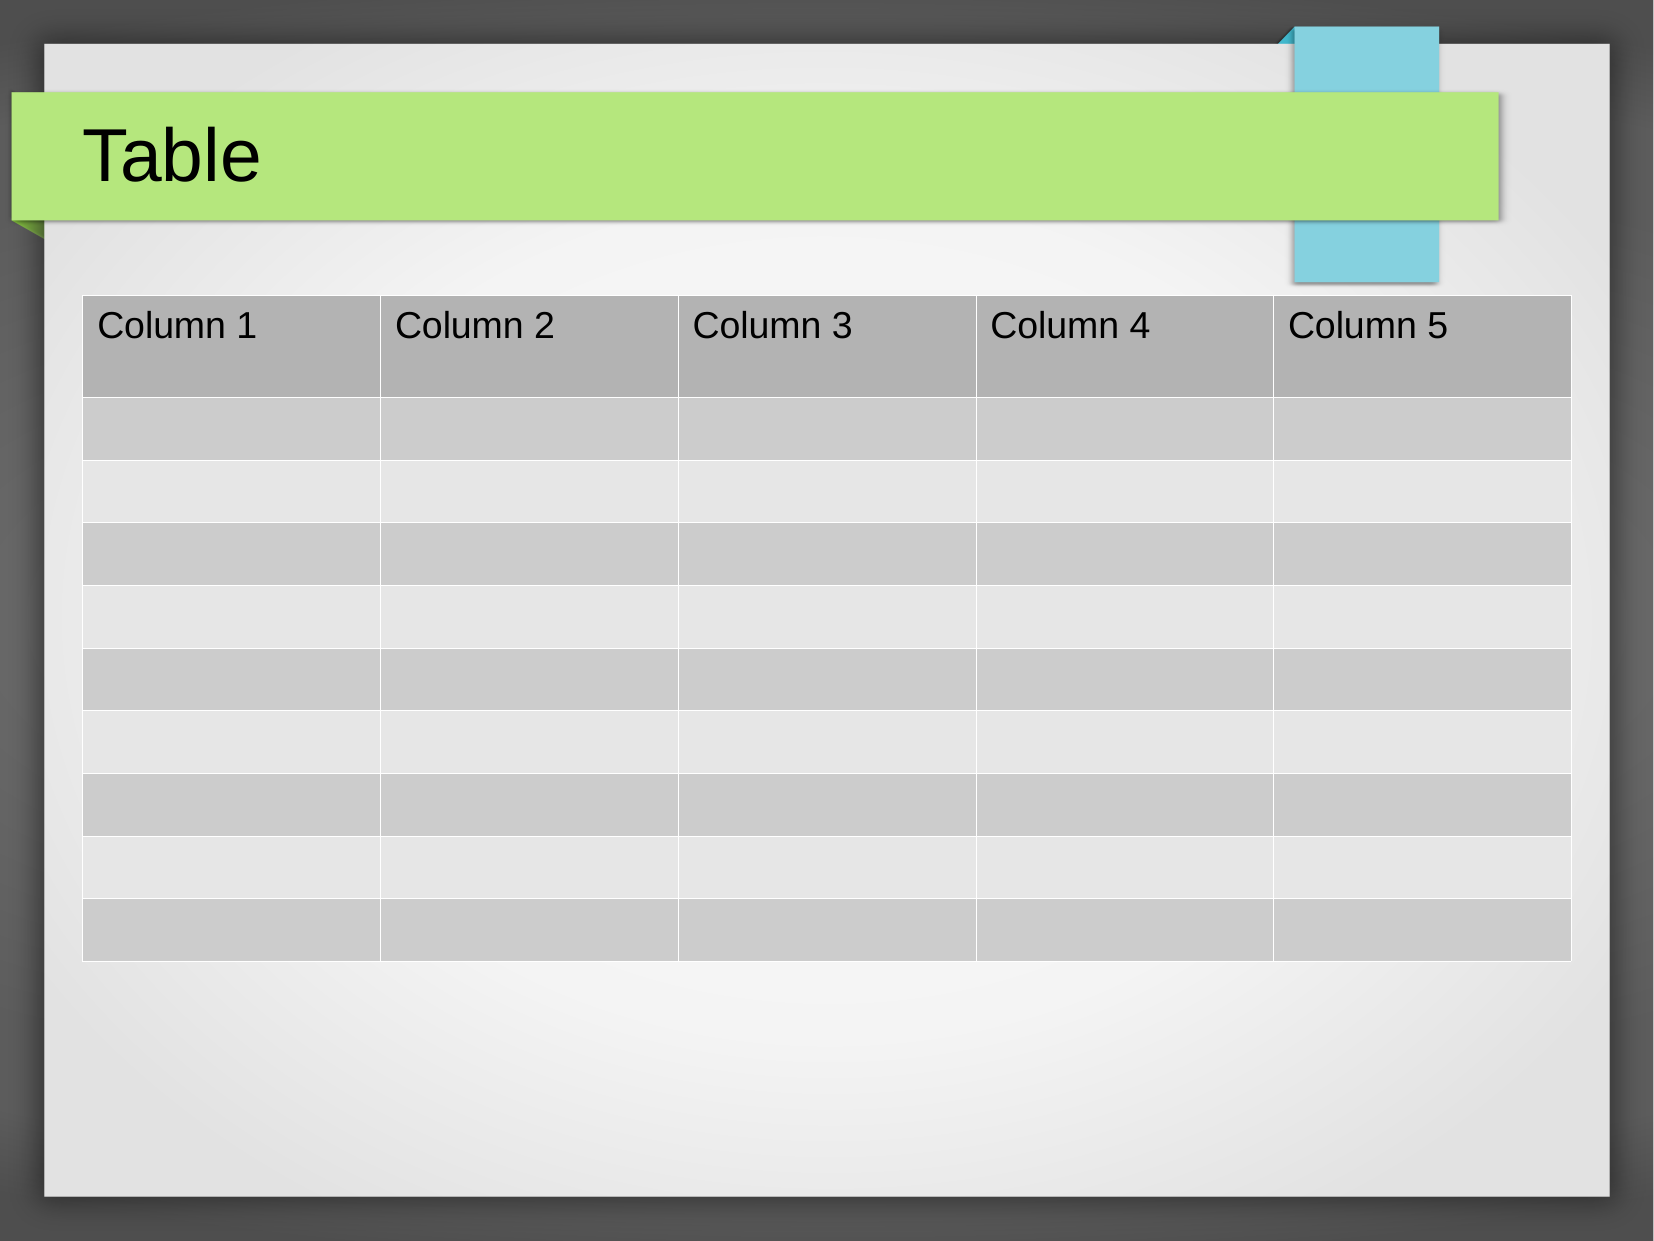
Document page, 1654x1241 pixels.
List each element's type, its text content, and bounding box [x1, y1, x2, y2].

table_cell [977, 461, 1273, 522]
table_cell [679, 711, 976, 773]
table_cell [381, 774, 678, 836]
table_cell [83, 586, 380, 648]
title Table [82, 94, 1264, 213]
table_cell [679, 461, 976, 522]
table_cell [83, 899, 380, 961]
table_cell [381, 649, 678, 710]
table_header Column 3 [679, 296, 976, 397]
table_cell [977, 774, 1273, 836]
table_cell [679, 649, 976, 710]
table_cell [679, 899, 976, 961]
table_cell [1274, 899, 1571, 961]
table_header Column 1 [83, 296, 380, 397]
table_cell [679, 398, 976, 460]
table_cell [381, 837, 678, 898]
table_cell [83, 774, 380, 836]
table_cell [1274, 523, 1571, 585]
table_cell [977, 837, 1273, 898]
table_cell [1274, 461, 1571, 522]
table_cell [1274, 398, 1571, 460]
table_cell [83, 711, 380, 773]
table_cell [977, 398, 1273, 460]
table_cell [83, 398, 380, 460]
table_header Column 4 [977, 296, 1273, 397]
table_cell [381, 461, 678, 522]
table_cell [381, 711, 678, 773]
table_header Column 2 [381, 296, 678, 397]
table_cell [1274, 649, 1571, 710]
table_cell [679, 523, 976, 585]
table_cell [679, 586, 976, 648]
table_cell [1274, 586, 1571, 648]
table_cell [977, 649, 1273, 710]
picture [0, 0, 1654, 1241]
table_cell [977, 711, 1273, 773]
table_cell [1274, 837, 1571, 898]
table_cell [1274, 711, 1571, 773]
table_cell [83, 523, 380, 585]
table_cell [381, 899, 678, 961]
table_cell [977, 899, 1273, 961]
table_header Column 5 [1274, 296, 1571, 397]
table_cell [83, 649, 380, 710]
table_cell [83, 837, 380, 898]
table_cell [83, 461, 380, 522]
table_cell [381, 398, 678, 460]
table_cell [679, 774, 976, 836]
table_cell [679, 837, 976, 898]
table_cell [381, 523, 678, 585]
table_cell [1274, 774, 1571, 836]
table_cell [977, 586, 1273, 648]
table_cell [977, 523, 1273, 585]
table_cell [381, 586, 678, 648]
